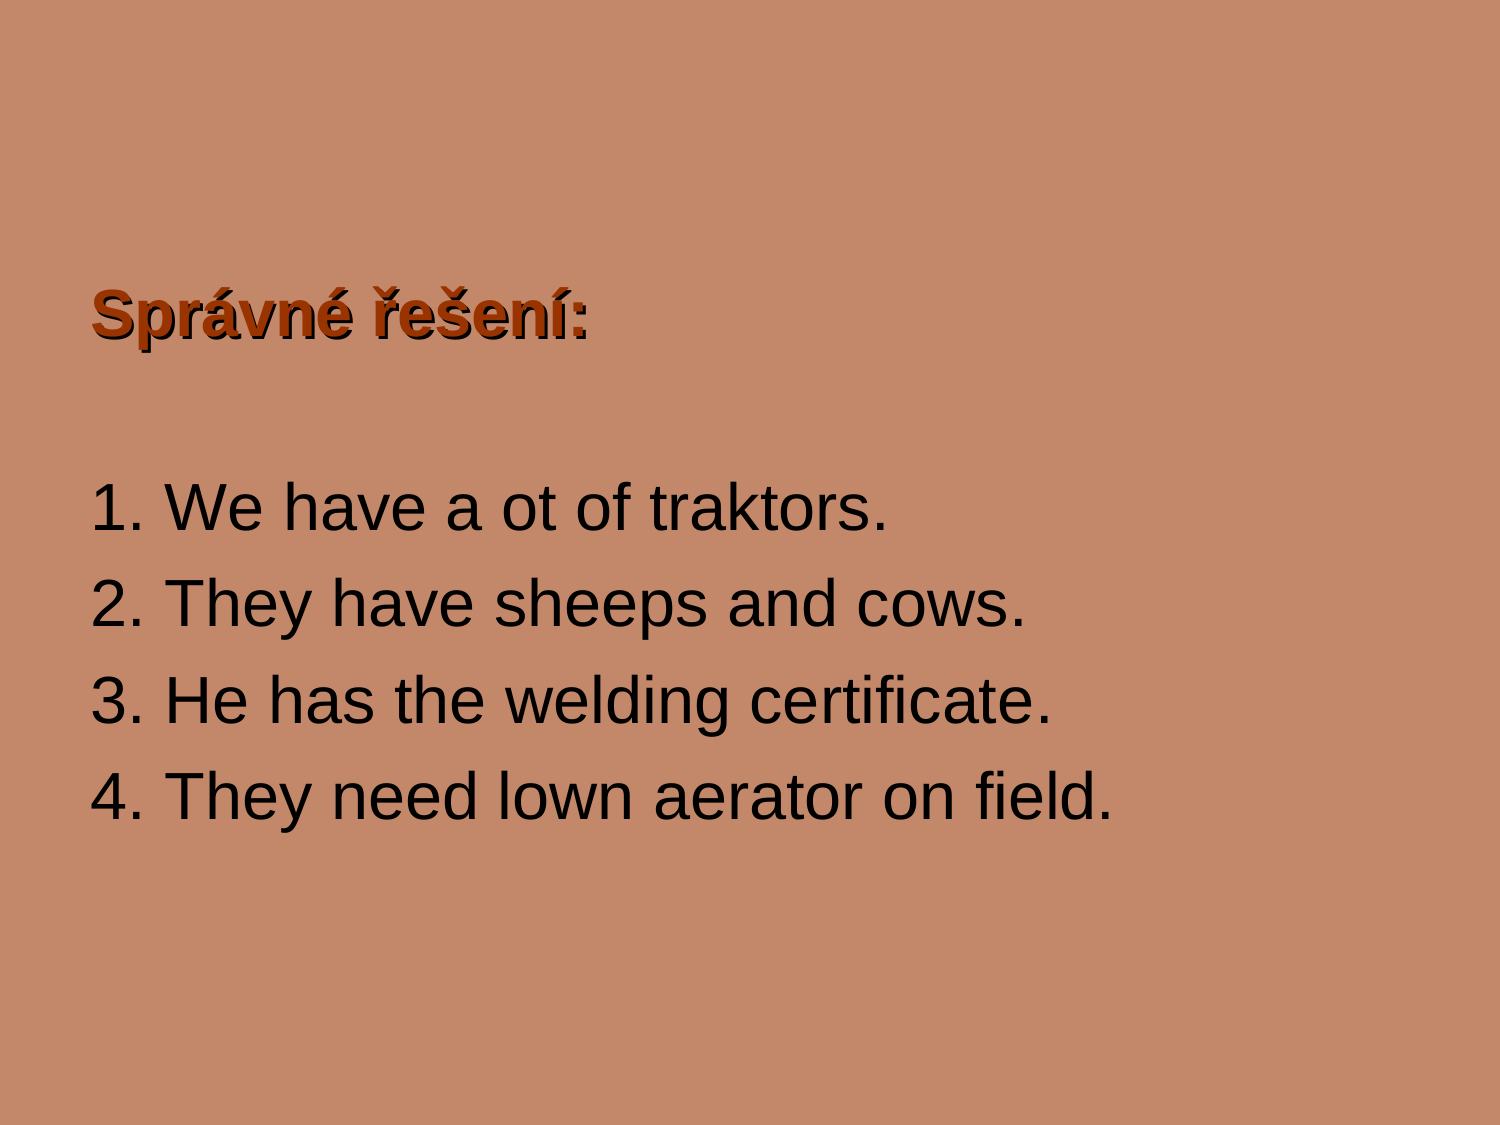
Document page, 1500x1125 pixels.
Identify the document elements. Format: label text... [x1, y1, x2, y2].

list Správné řešení: We have a ot of traktors. They have sheeps and cows. He has the welding certificate. They need lown aerator on field. [75, 262, 1426, 1006]
